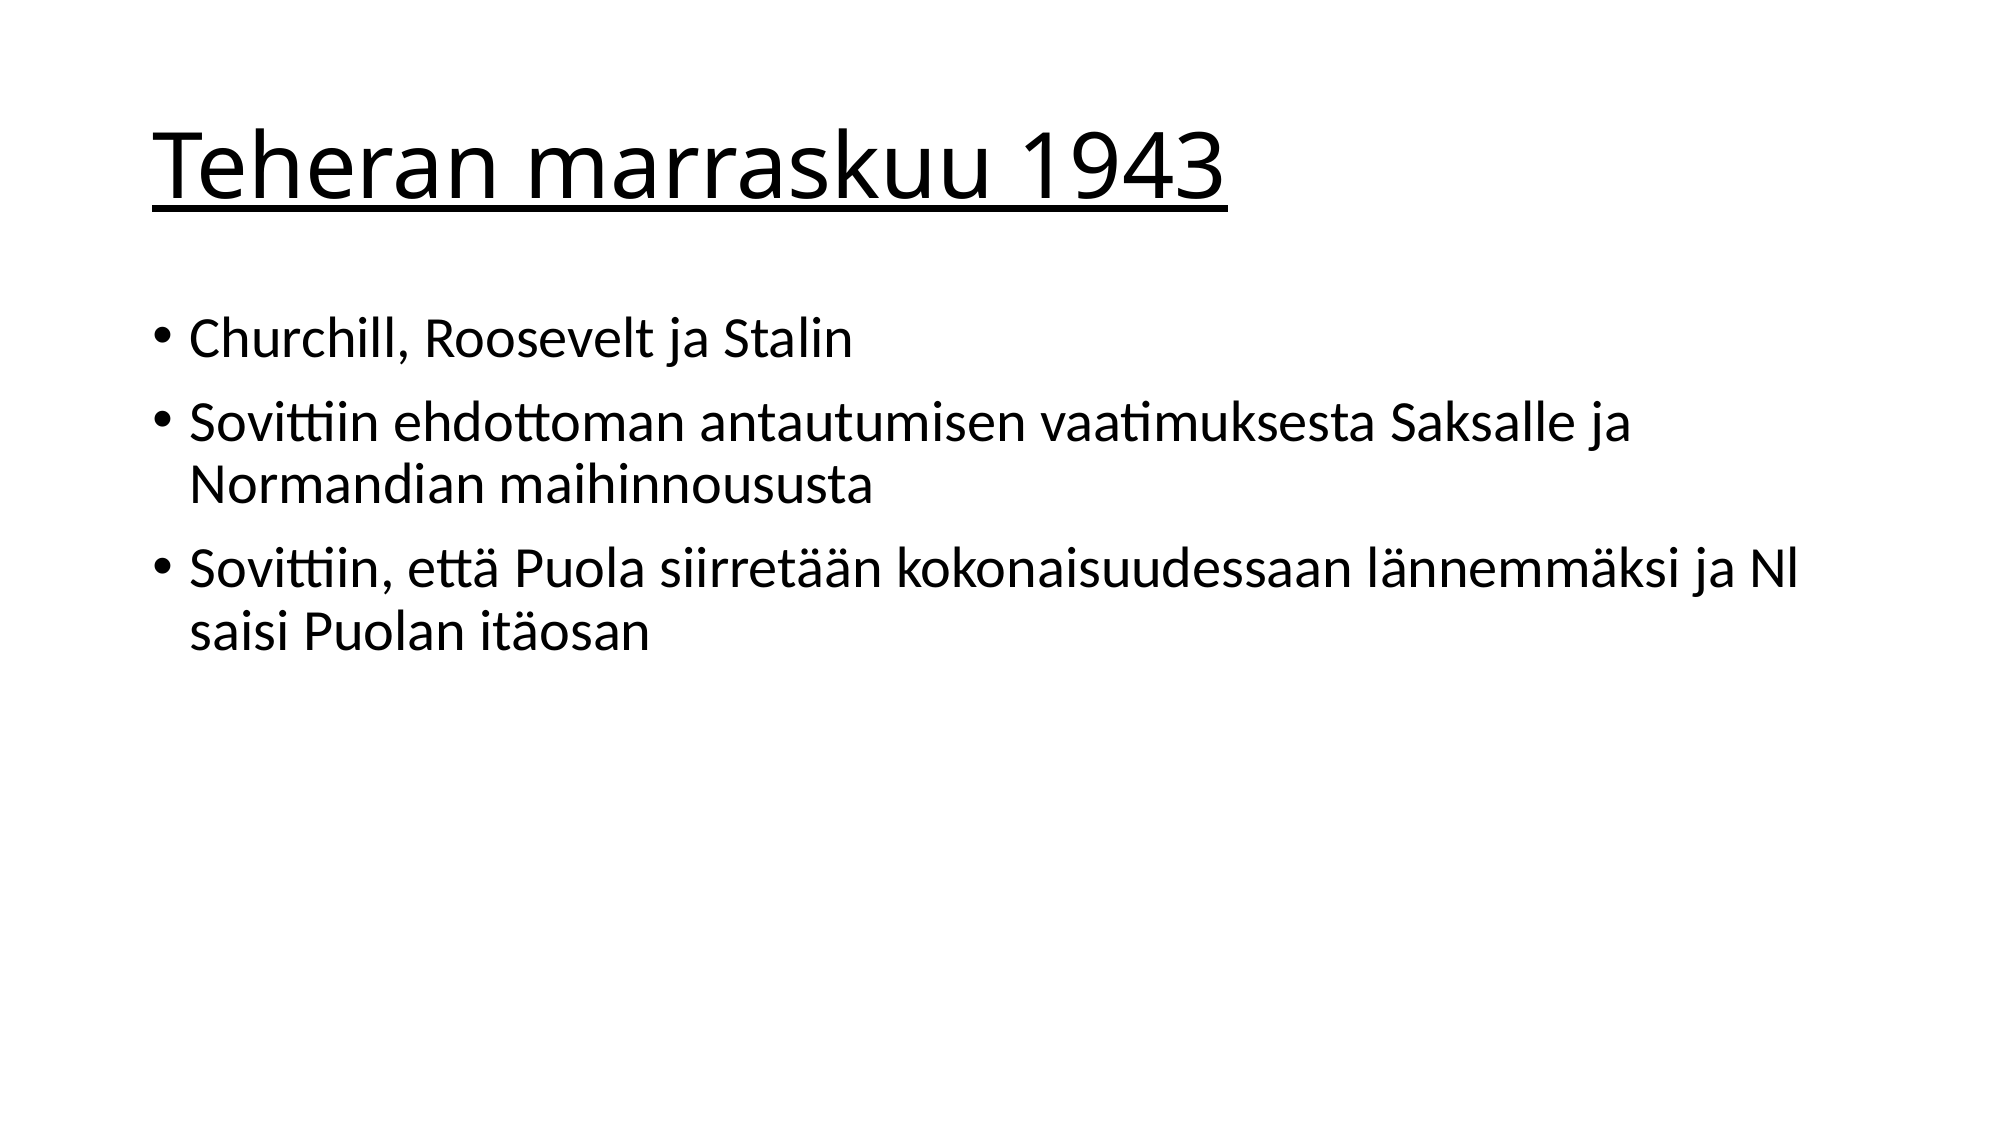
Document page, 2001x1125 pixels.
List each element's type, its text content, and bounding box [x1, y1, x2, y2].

list Churchill, Roosevelt ja Stalin Sovittiin ehdottoman antautumisen vaatimuksesta Saksalle ja Normandian maihinnoususta Sovittiin, että Puola siirretään kokonaisuudessaan lännemmäksi ja Nl saisi Puolan itäosan [137, 299, 1863, 1014]
title Teheran marraskuu 1943 [137, 59, 1863, 278]
